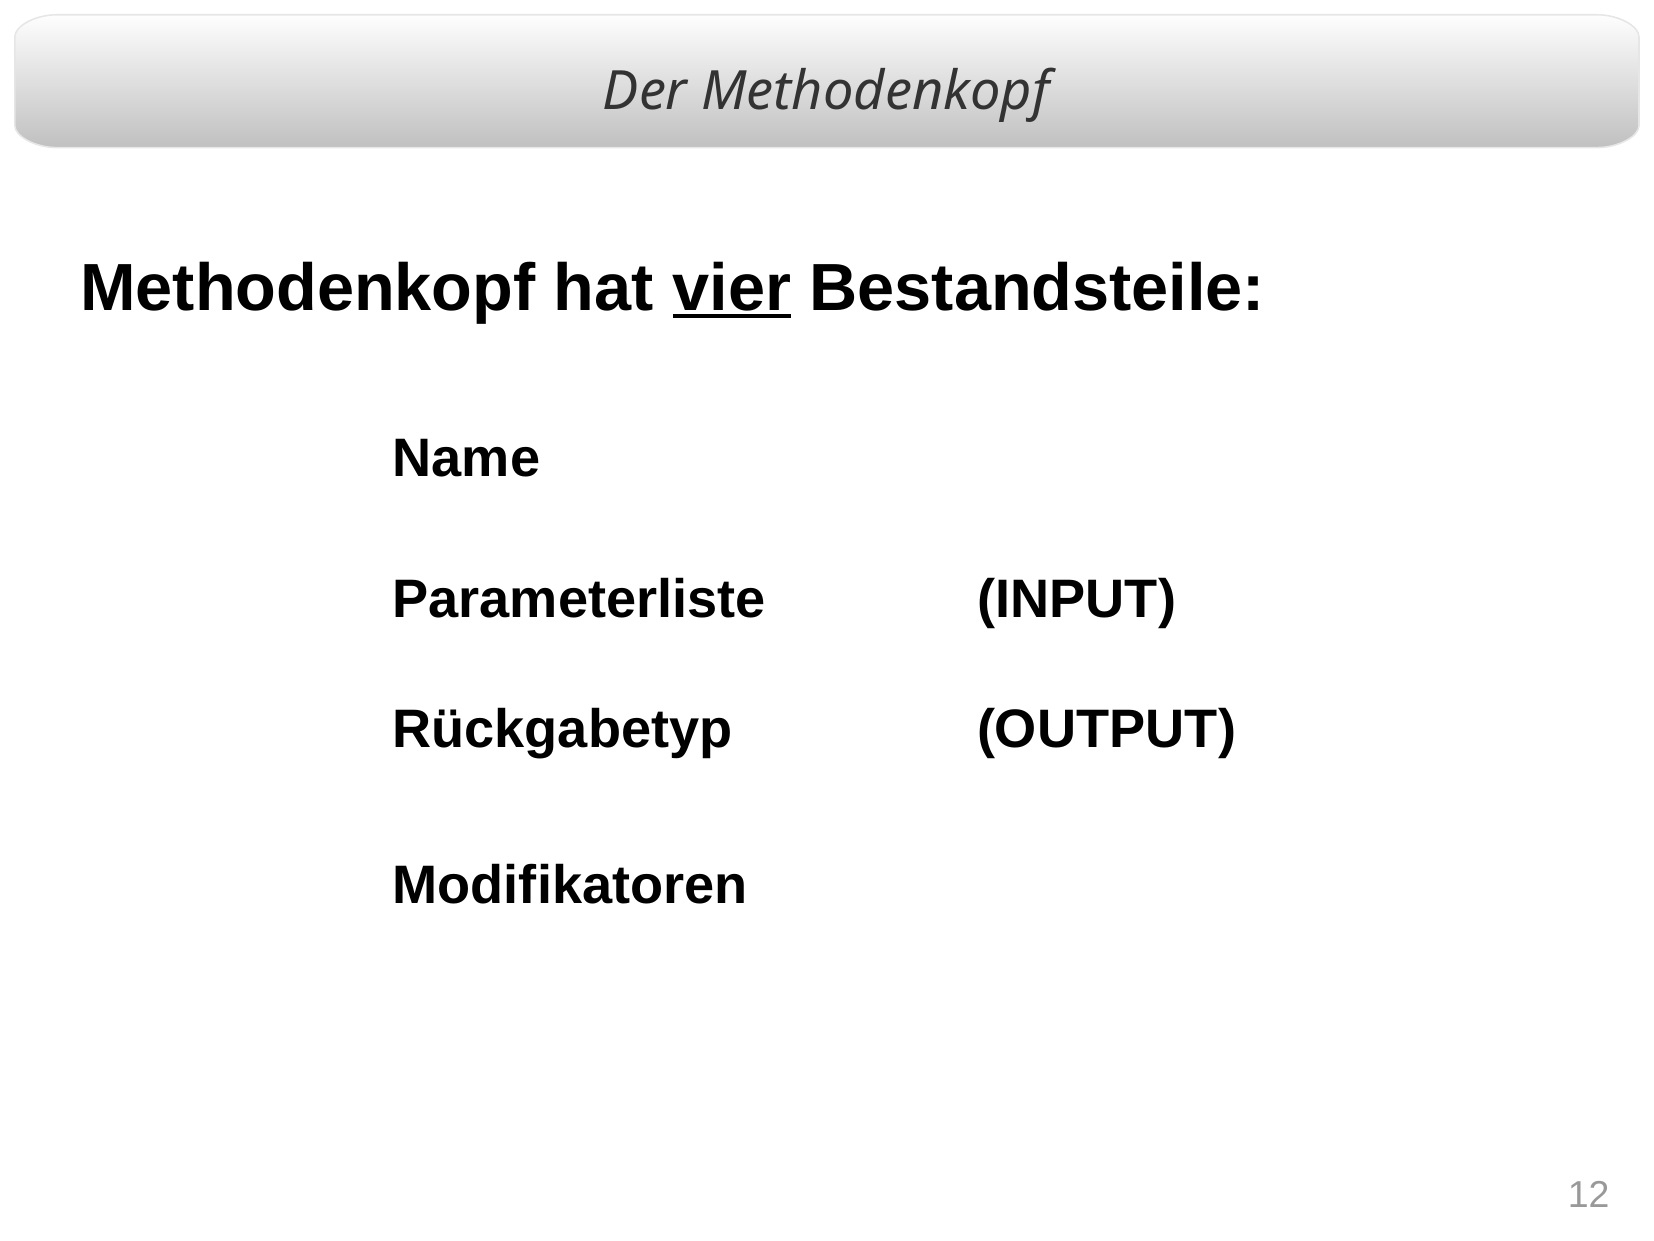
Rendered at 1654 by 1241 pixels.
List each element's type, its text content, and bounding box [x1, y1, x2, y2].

text_box Parameterliste (INPUT) [212, 560, 1293, 637]
text_box Methodenkopf hat vier Bestandsteile: [47, 242, 1423, 333]
text_box Modifikatoren [212, 846, 993, 923]
text_box Name [212, 419, 693, 496]
title Der Methodenkopf [29, 29, 1624, 148]
text_box Rückgabetyp (OUTPUT) [212, 690, 1252, 767]
